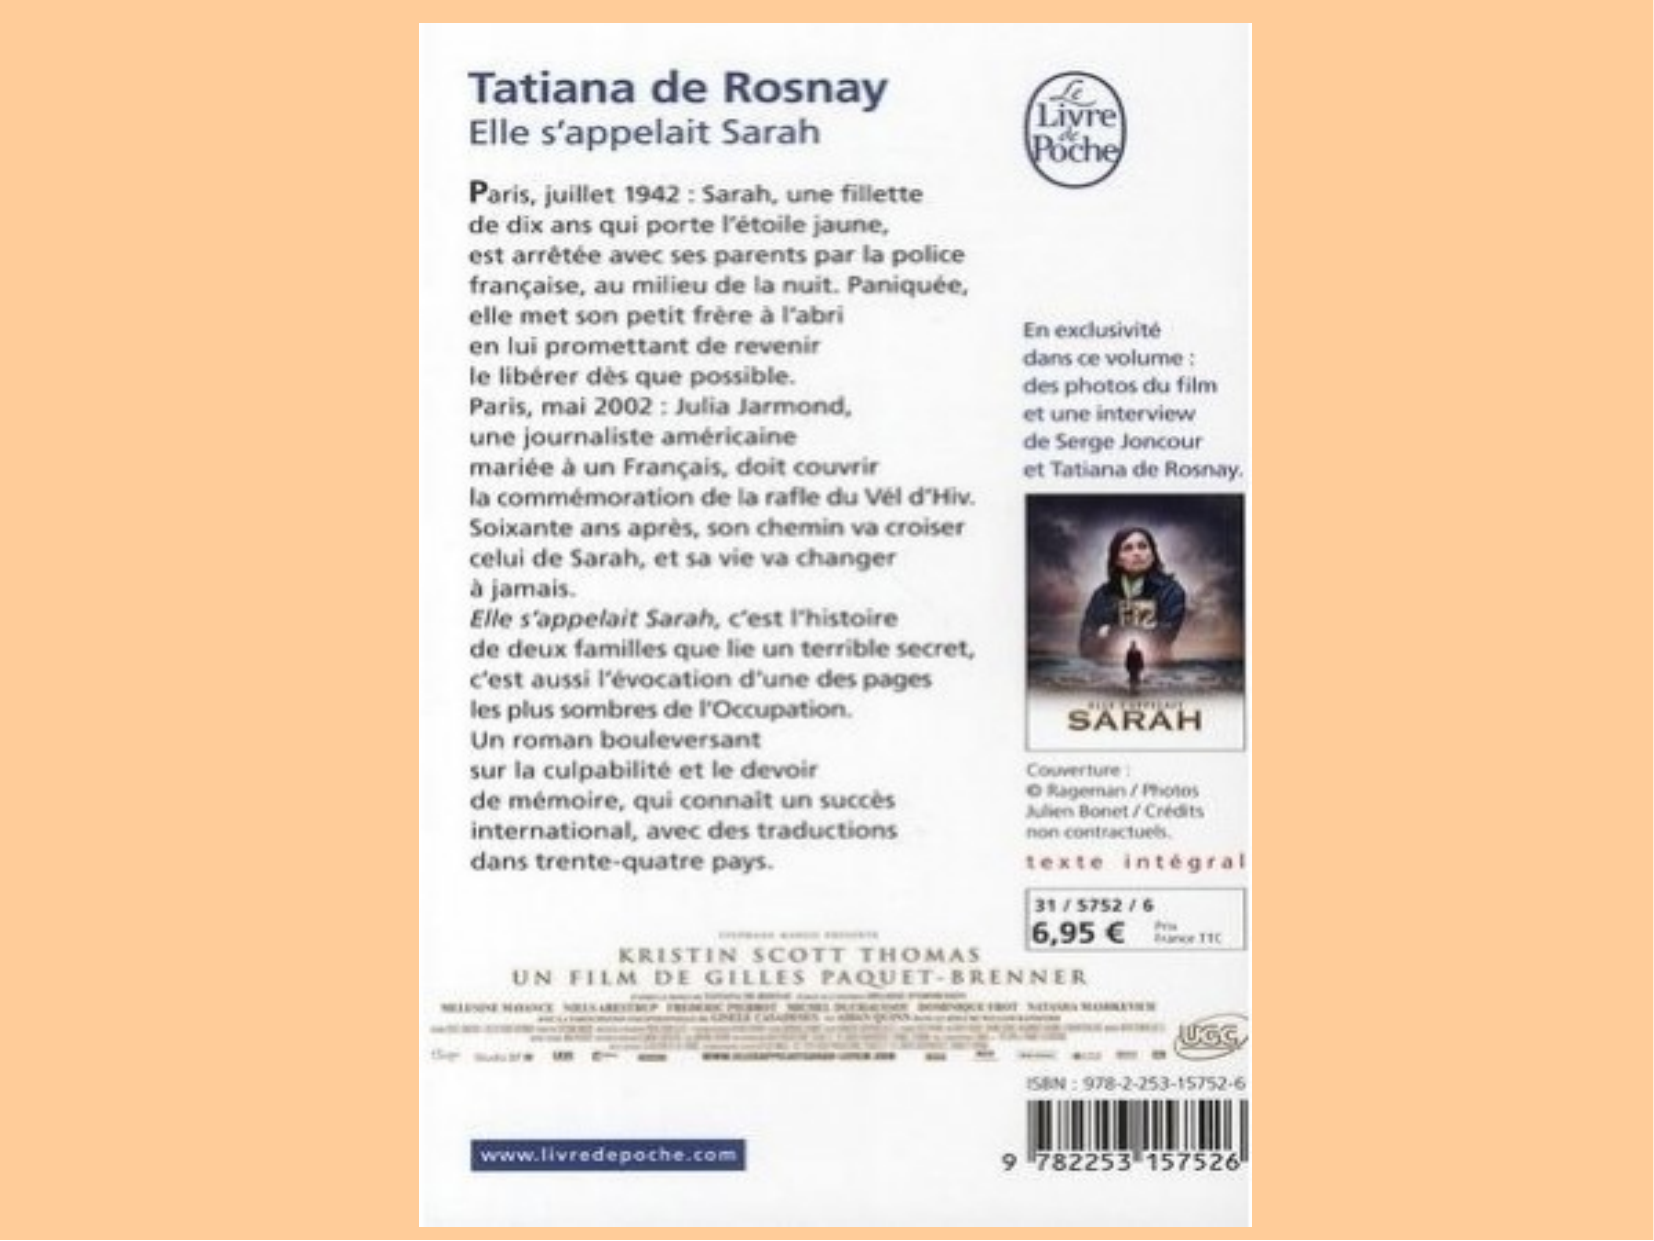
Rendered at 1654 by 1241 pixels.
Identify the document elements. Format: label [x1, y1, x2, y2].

picture [419, 23, 1252, 1227]
